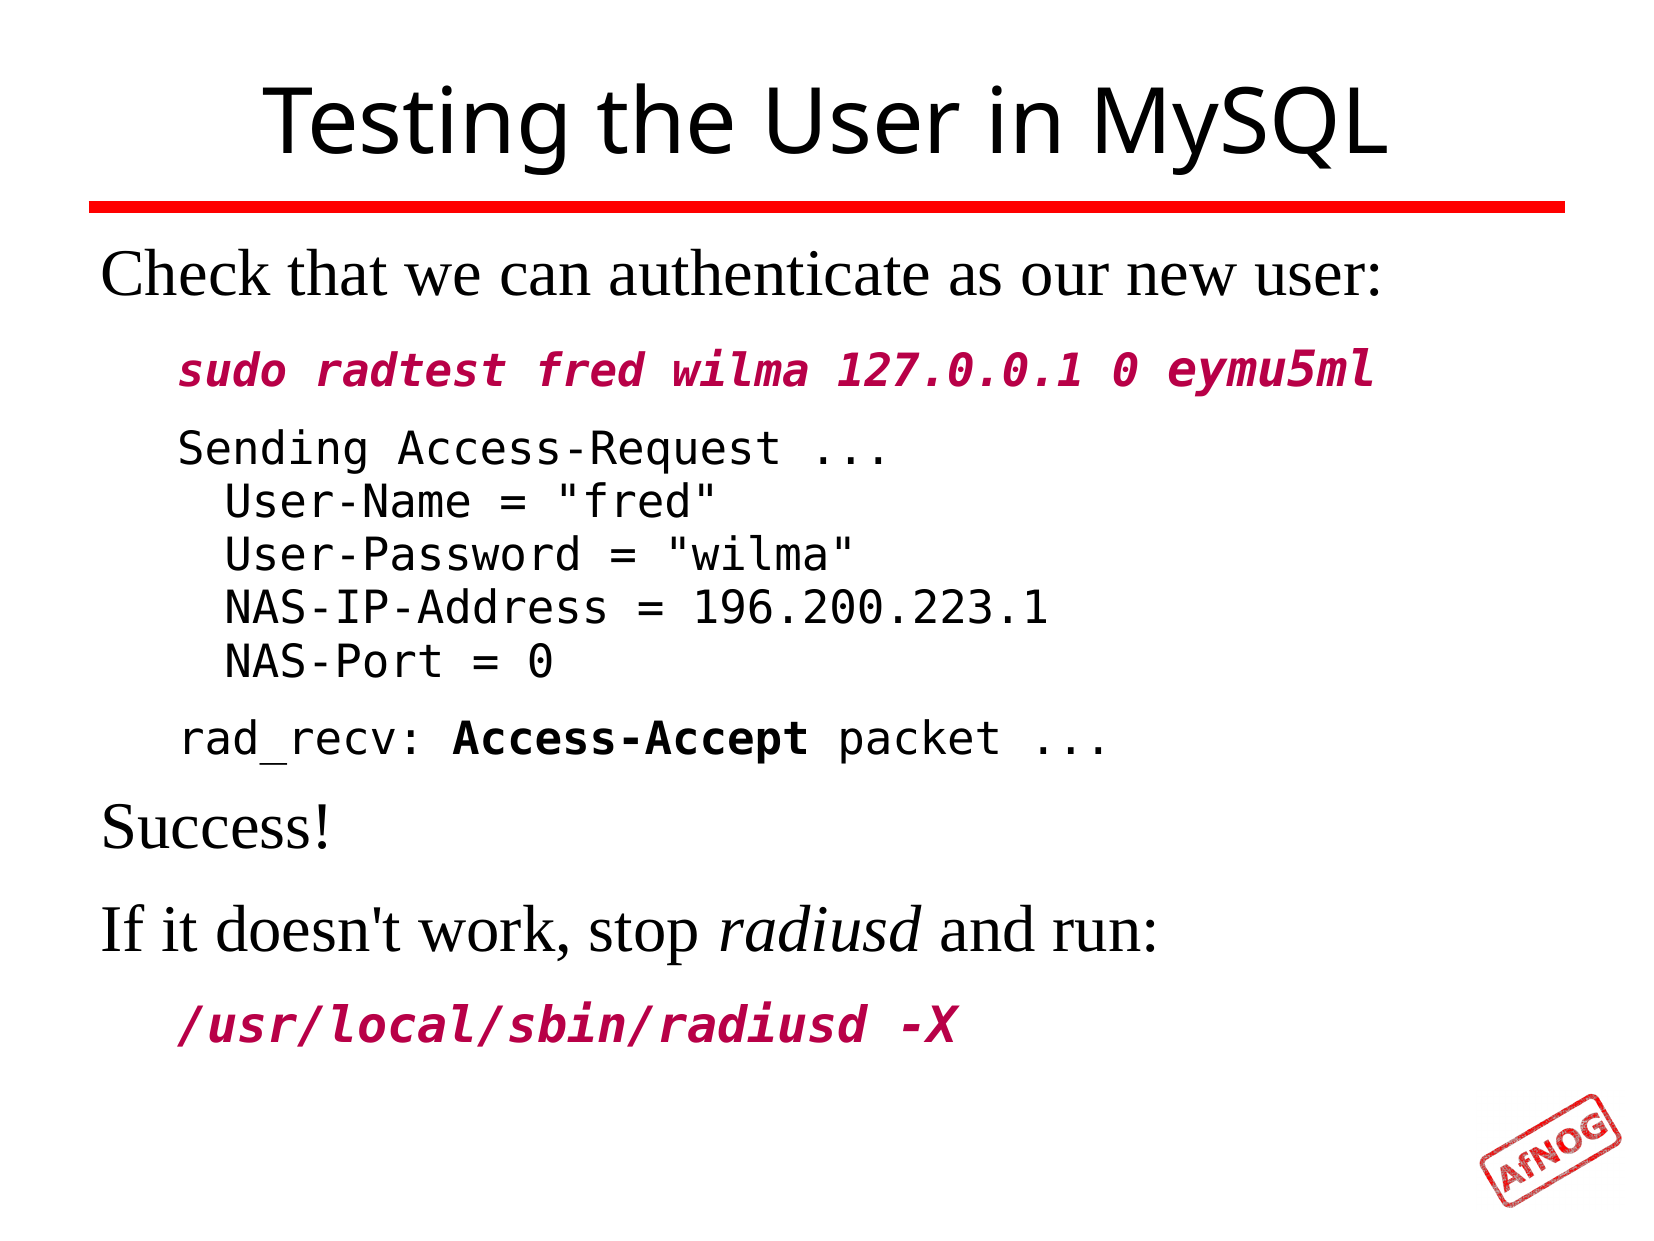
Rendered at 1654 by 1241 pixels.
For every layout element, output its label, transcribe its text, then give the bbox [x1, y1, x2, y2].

title Testing the User in MySQL [88, 29, 1565, 207]
list Check that we can authenticate as our new user: sudo radtest fred wilma 127.0.0.1 0 eymu5ml Sending Access-Request ... User-Name = "fred" User-Password = "wilma" NAS-IP-Address = 196.200.223.1 NAS-Port = 0 rad_recv: Access-Accept packet ... Success! If it doesn't work, stop radiusd and run: /usr/local/sbin/radiusd -X [82, 236, 1571, 1123]
picture [1476, 1090, 1625, 1211]
